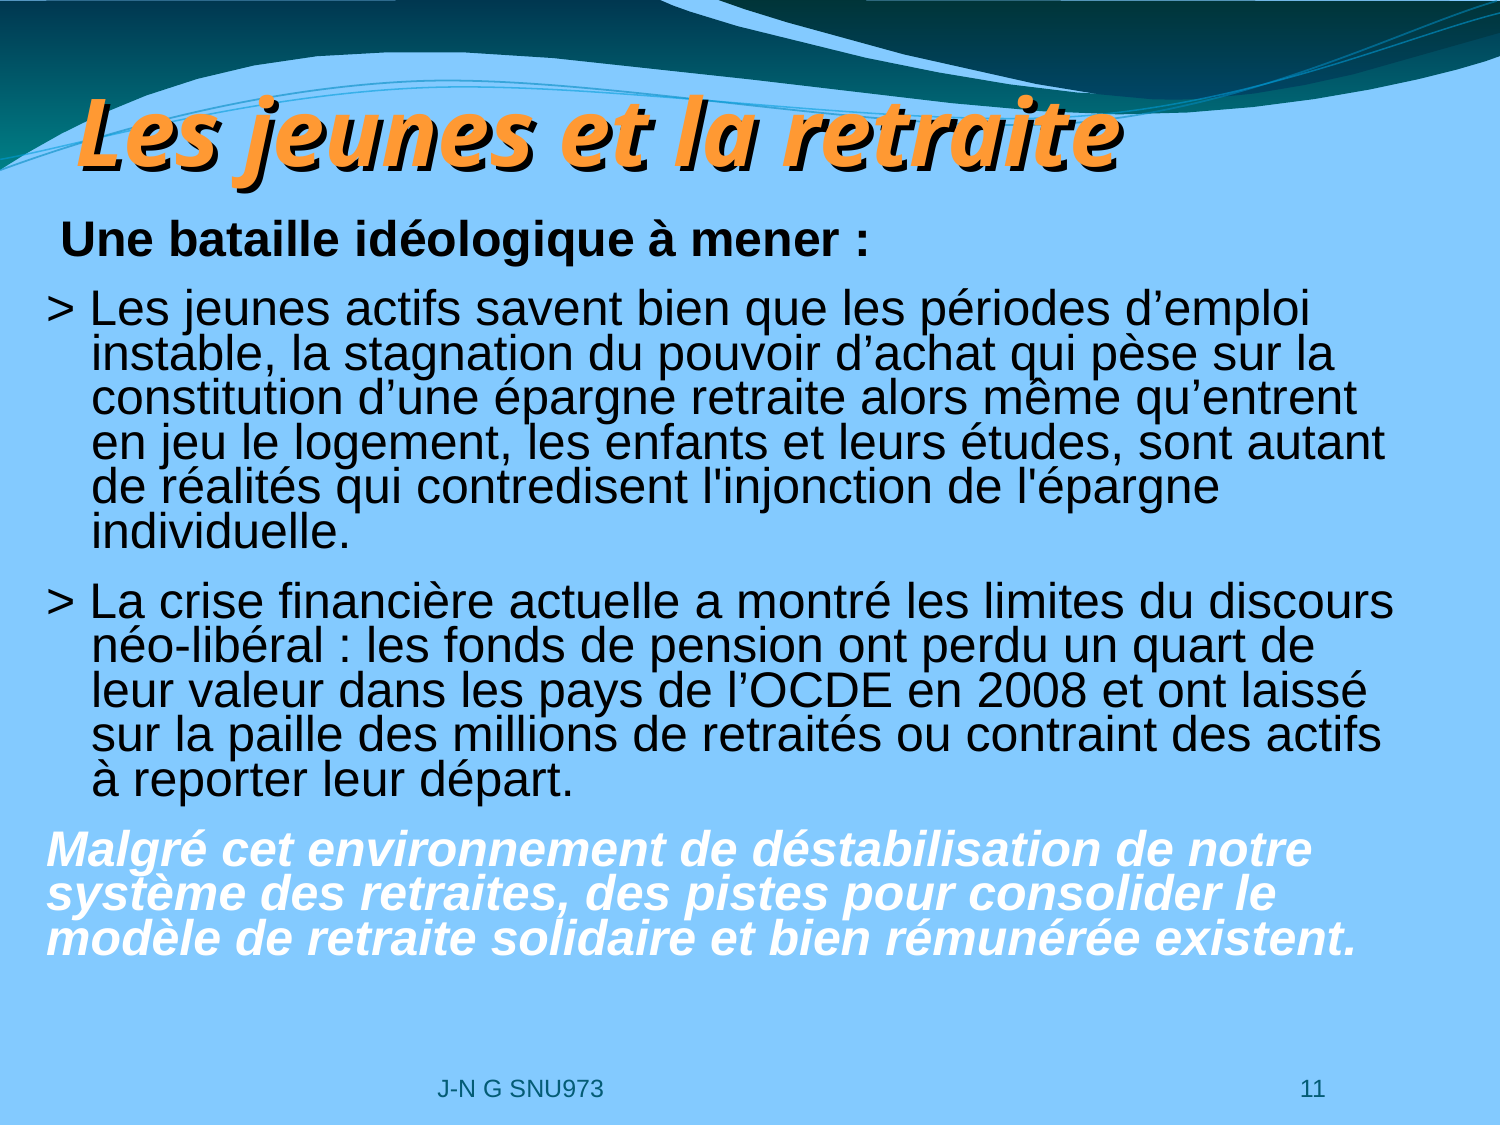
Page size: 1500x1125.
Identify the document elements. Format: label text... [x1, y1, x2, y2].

text_box 1 [1299, 1042, 1426, 1103]
text_box J-N G SNU973 [437, 1042, 988, 1103]
list Une bataille idéologique à mener : > Les jeunes actifs savent bien que les périodes d’emploi instable, la stagnation du pouvoir d’achat qui pèse sur la constitution d’une épargne retraite alors même qu’entrent en jeu le logement, les enfants et leurs études, sont autant de réalités qui contredisent l'injonction de l'épargne individuelle. > La crise financière actuelle a montré les limites du discours néo-libéral : les fonds de pension ont perdu un quart de leur valeur dans les pays de l’OCDE en 2008 et ont laissé sur la paille des millions de retraités ou contraint des actifs à reporter leur départ. Malgré cet environnement de déstabilisation de notre système des retraites, des pistes pour consolider le modèle de retraite solidaire et bien rémunérée existent. [31, 212, 1426, 1038]
title Les jeunes et la retraite [75, 58, 1426, 155]
